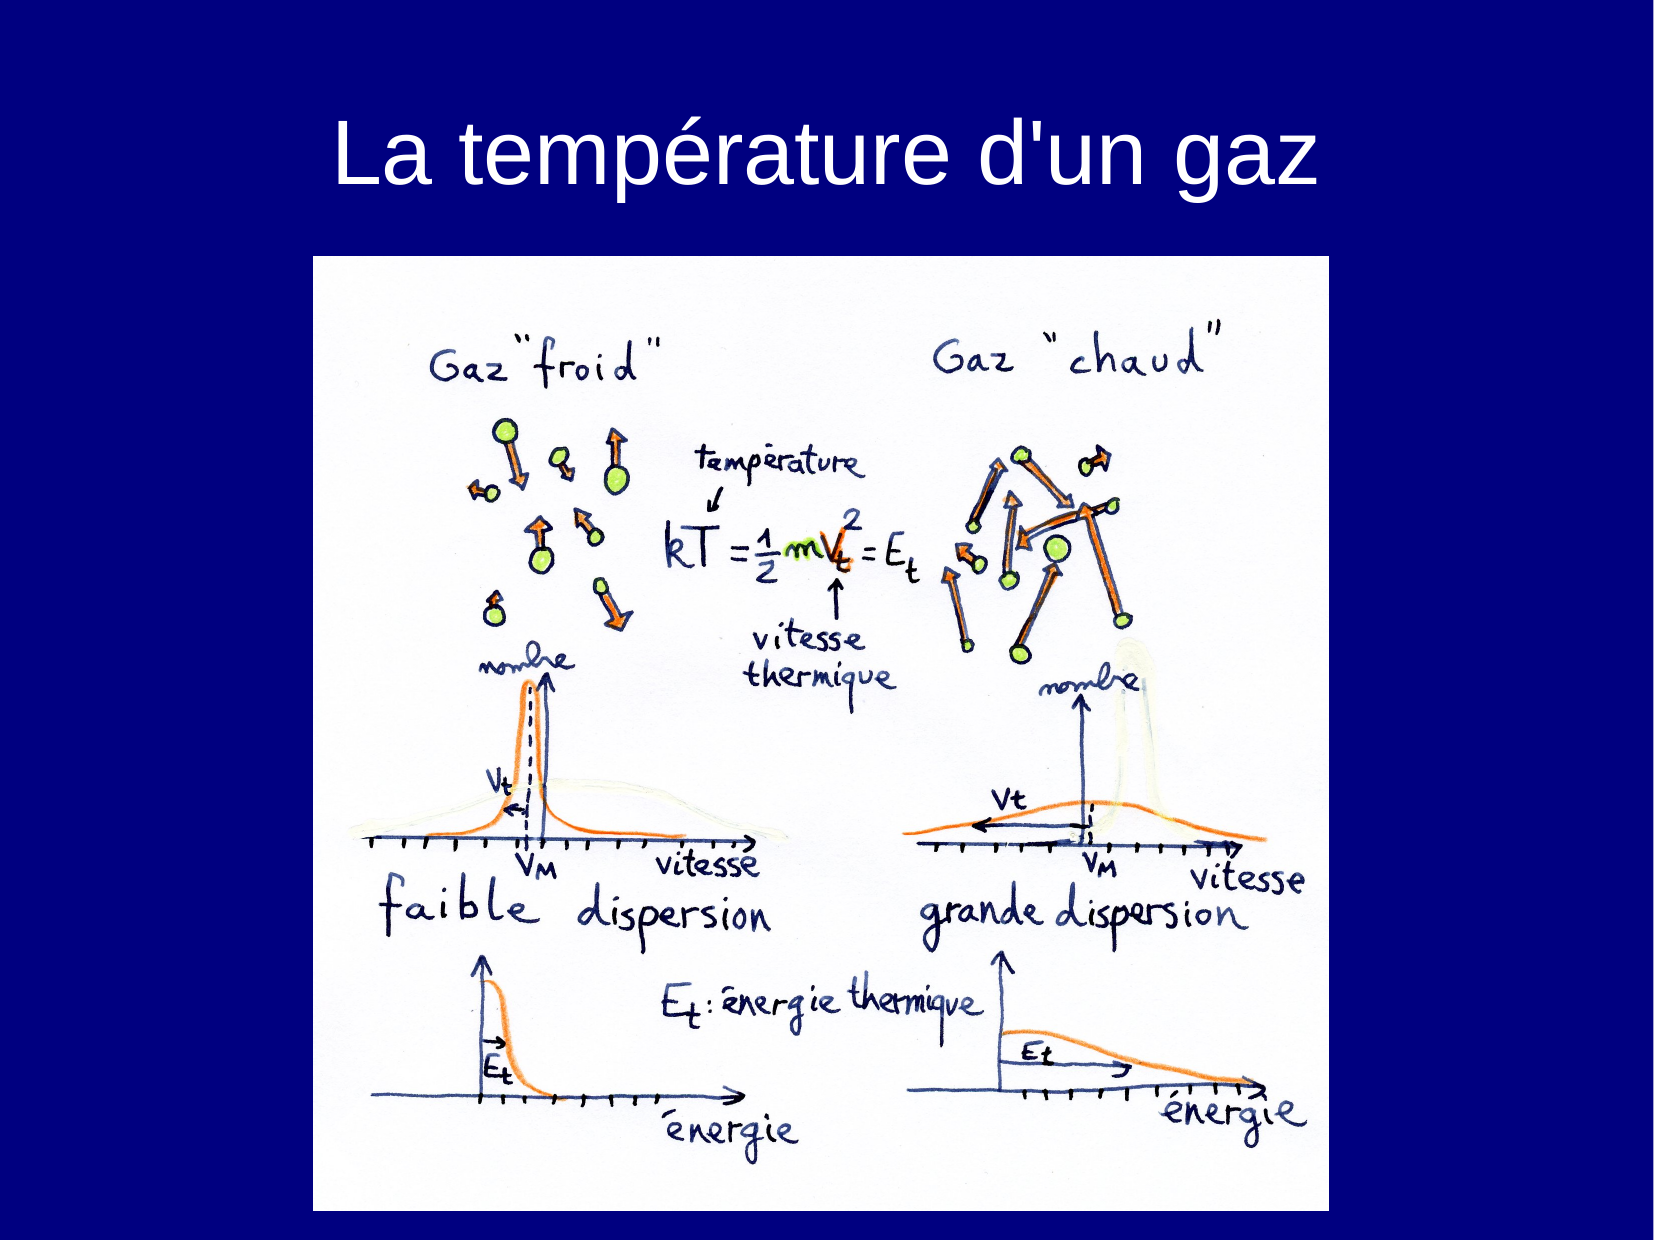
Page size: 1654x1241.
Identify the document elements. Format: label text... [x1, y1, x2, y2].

picture [313, 256, 1329, 1211]
title La température d'un gaz [82, 49, 1571, 257]
